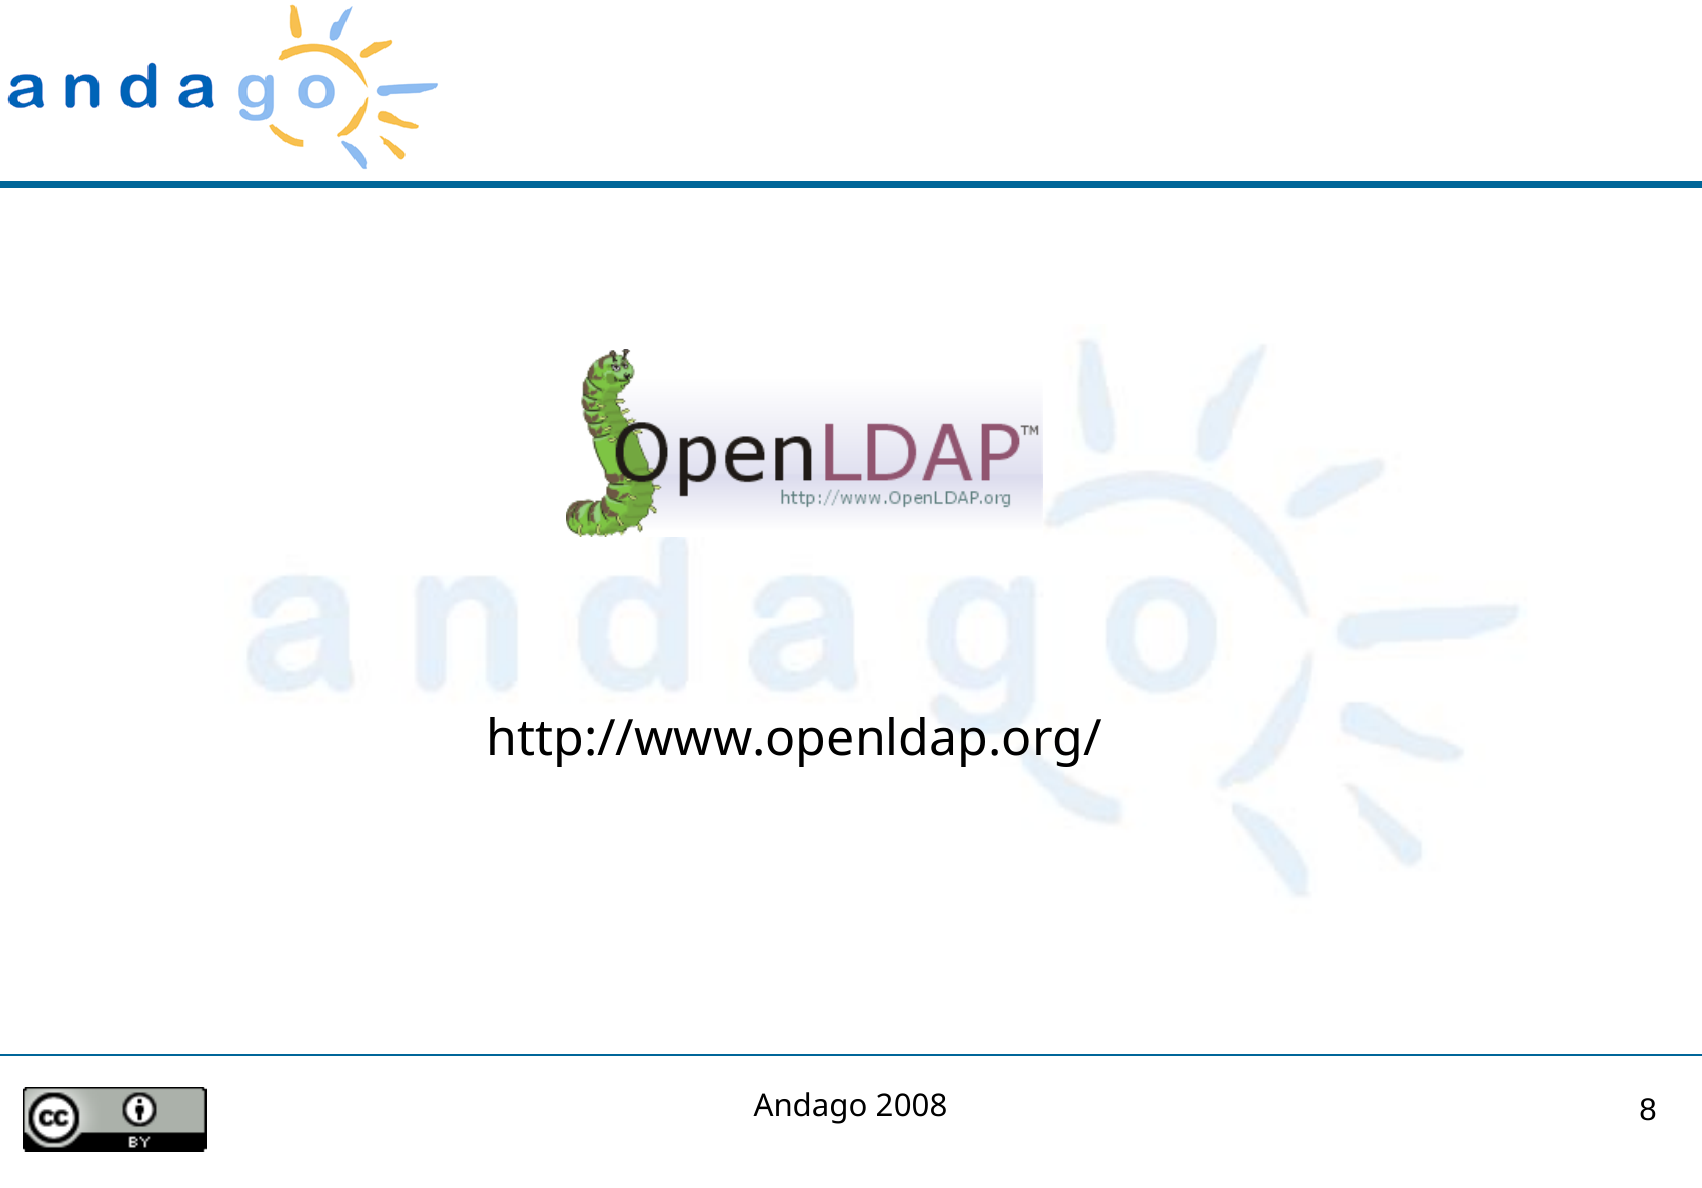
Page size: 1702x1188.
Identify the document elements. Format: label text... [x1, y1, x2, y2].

picture [0, 0, 445, 175]
text_box http://www.openldap.org/ [470, 677, 1322, 802]
picture [23, 1087, 207, 1152]
picture [224, 324, 1538, 919]
